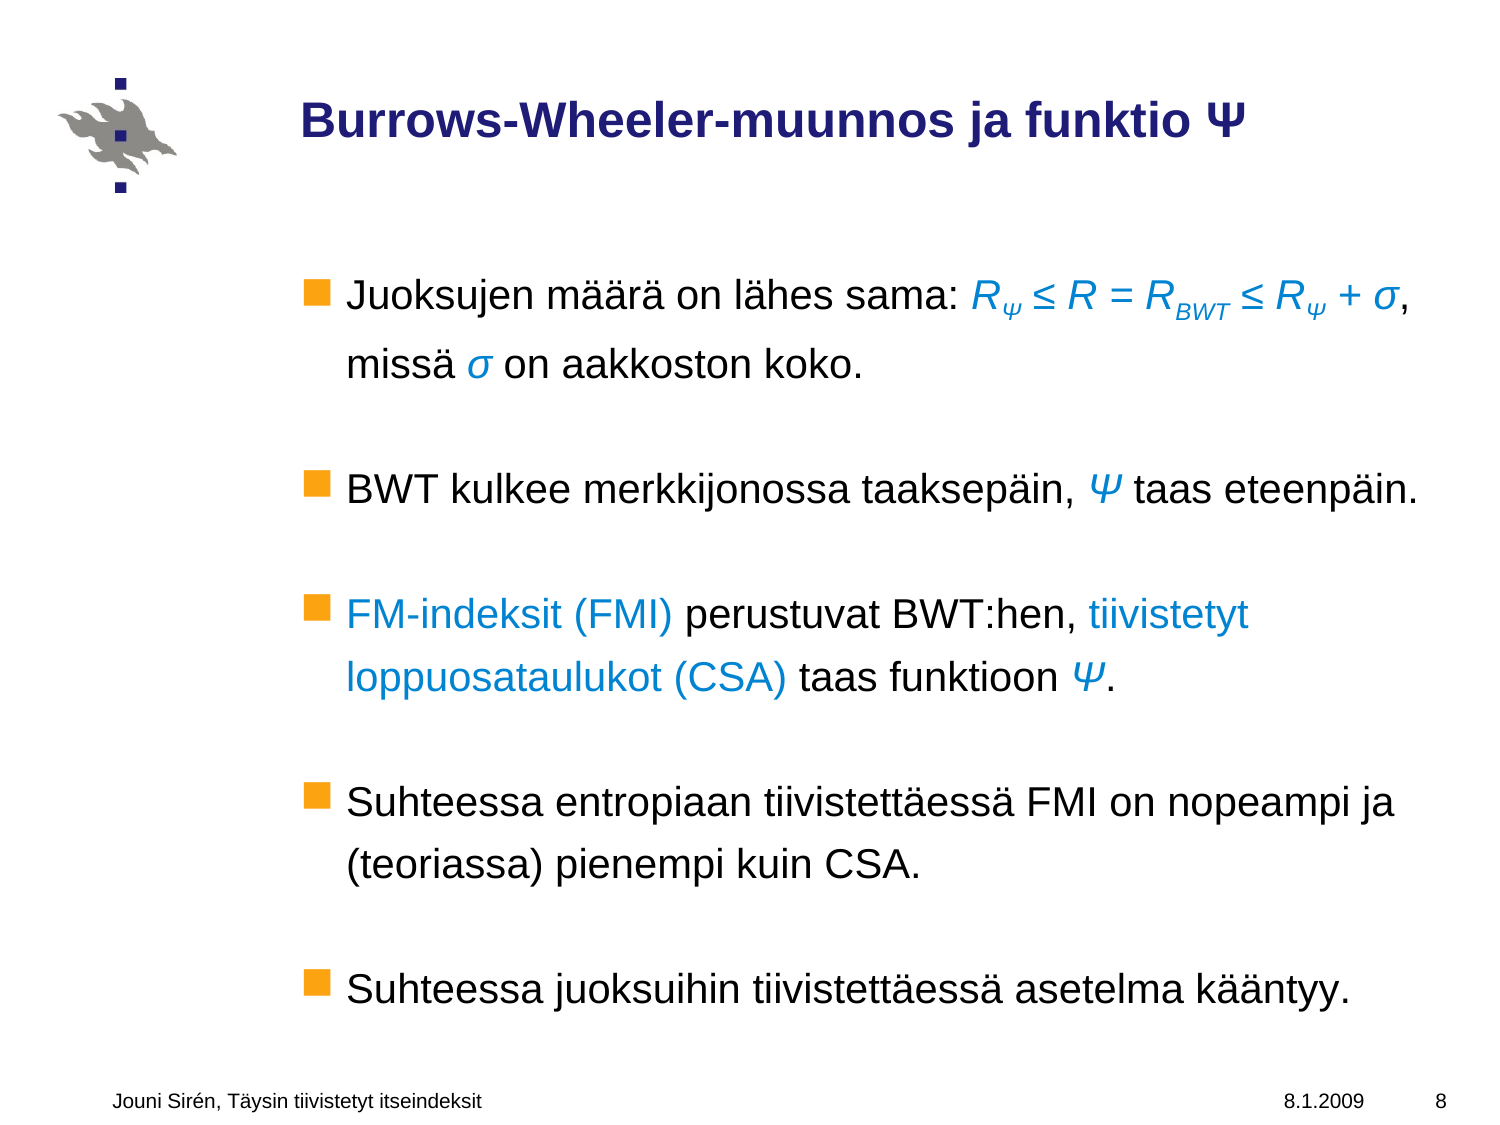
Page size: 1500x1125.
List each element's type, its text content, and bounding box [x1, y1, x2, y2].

title Burrows-Wheeler-muunnos ja funktio Ψ [299, 32, 1450, 201]
list Juoksujen määrä on lähes sama: RΨ ≤ R = RBWT ≤ RΨ + σ, missä σ on aakkoston koko. BWT kulkee merkkijonossa taaksepäin, Ψ taas eteenpäin. FM-indeksit (FMI) perustuvat BWT:hen, tiivistetyt loppuosataulukot (CSA) taas funktioon Ψ. Suhteessa entropiaan tiivistettäessä FMI on nopeampi ja (teoriassa) pienempi kuin CSA. Suhteessa juoksuihin tiivistettäessä asetelma kääntyy. [299, 262, 1450, 1061]
picture [57, 78, 177, 193]
